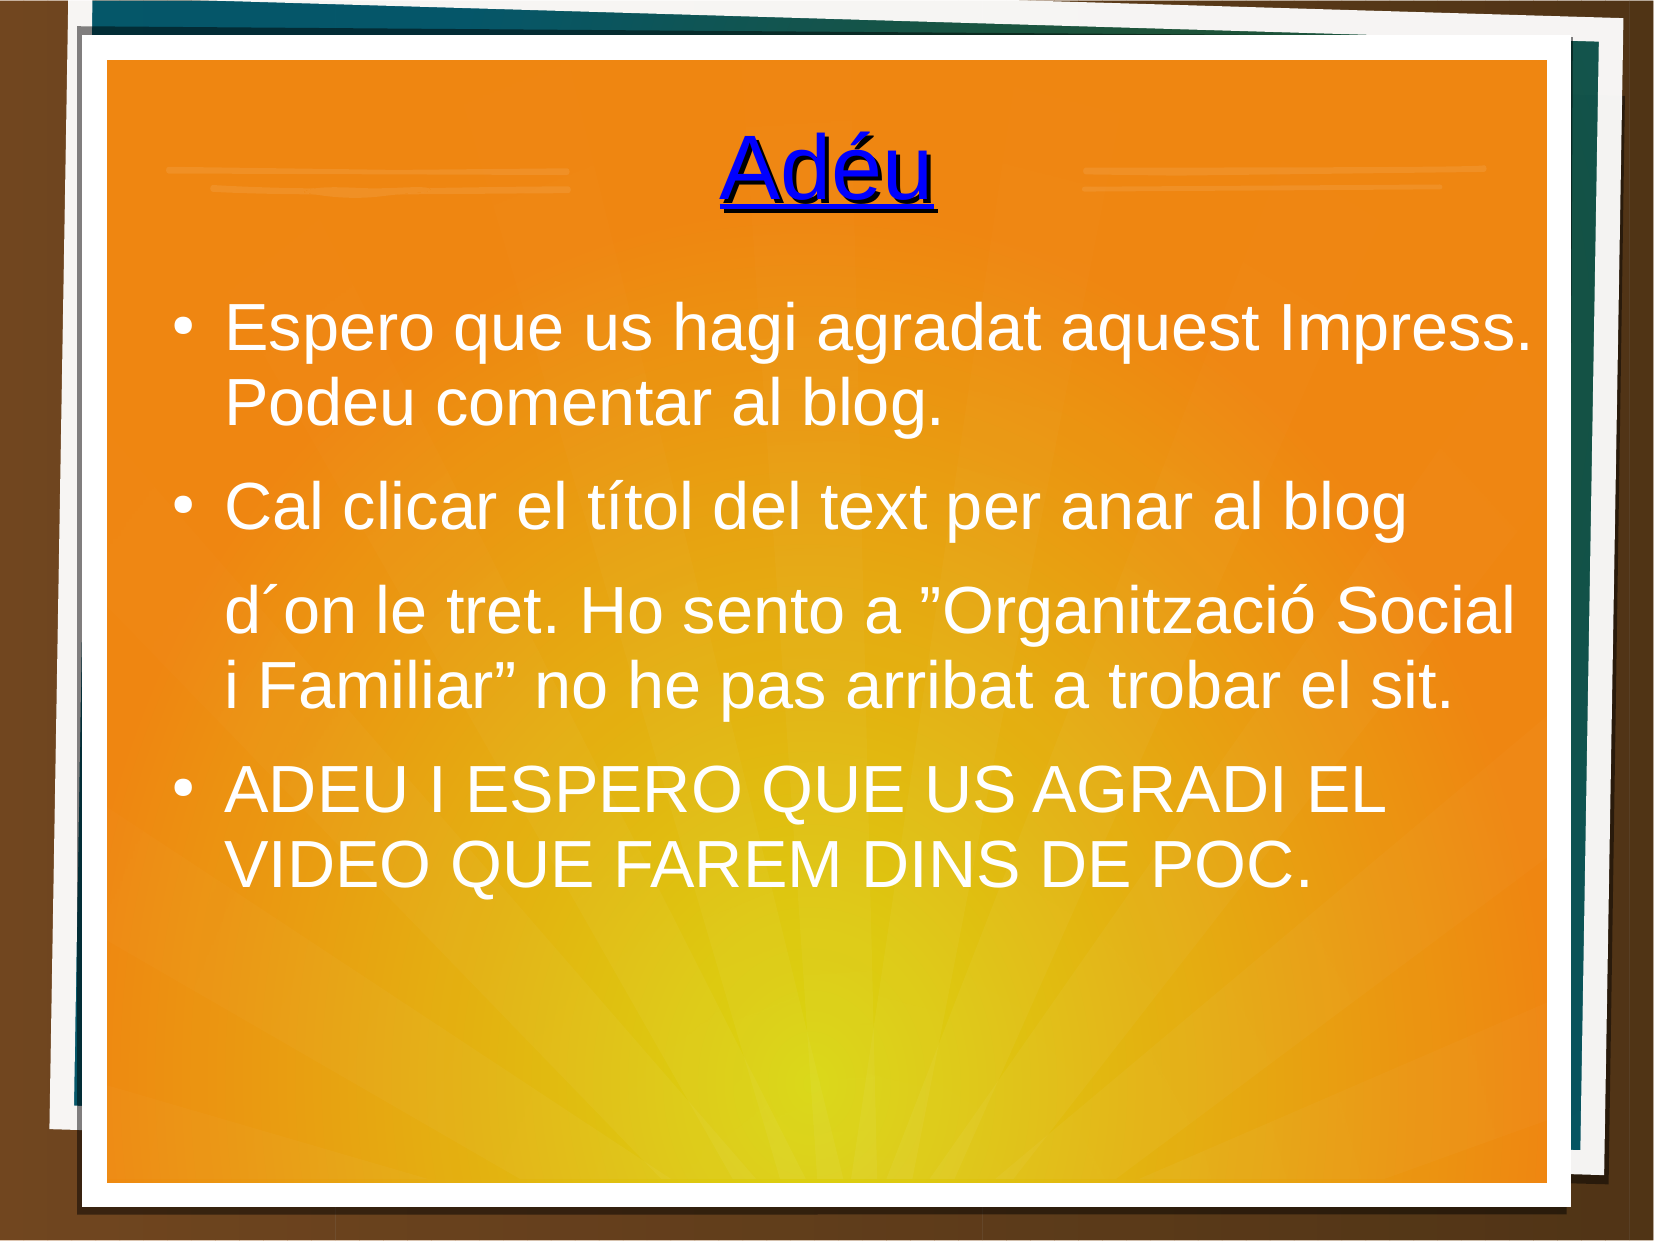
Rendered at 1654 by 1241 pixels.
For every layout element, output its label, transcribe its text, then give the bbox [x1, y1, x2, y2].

title Adéu [566, 78, 1087, 257]
list Espero que us hagi agradat aquest Impress. Podeu comentar al blog. Cal clicar el títol del text per anar al blog d´on le tret. Ho sento a ”Organització Social i Familiar” no he pas arribat a trobar el sit. ADEU I ESPERO QUE US AGRADI EL VIDEO QUE FAREM DINS DE POC. [153, 290, 1538, 1010]
